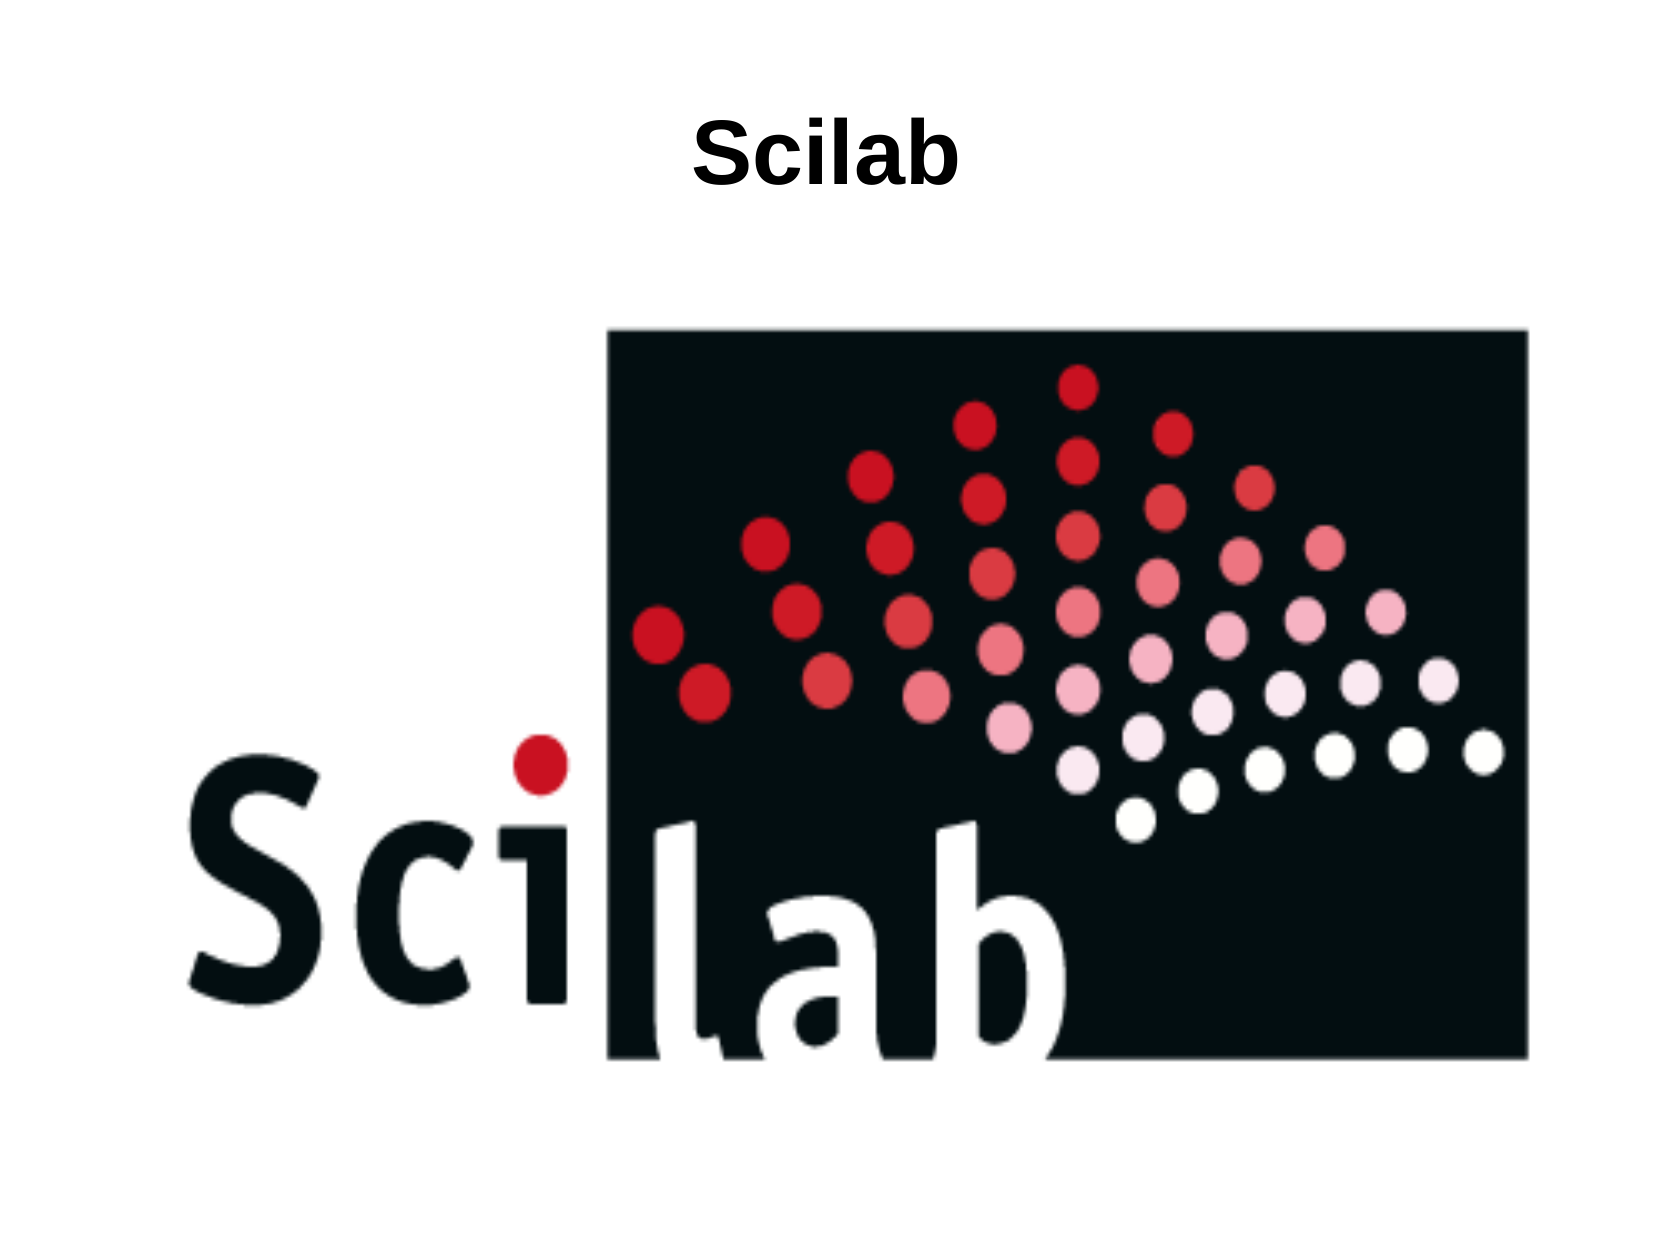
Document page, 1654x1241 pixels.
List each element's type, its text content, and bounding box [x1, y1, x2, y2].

picture [112, 224, 1613, 1201]
title Scilab [82, 49, 1571, 257]
